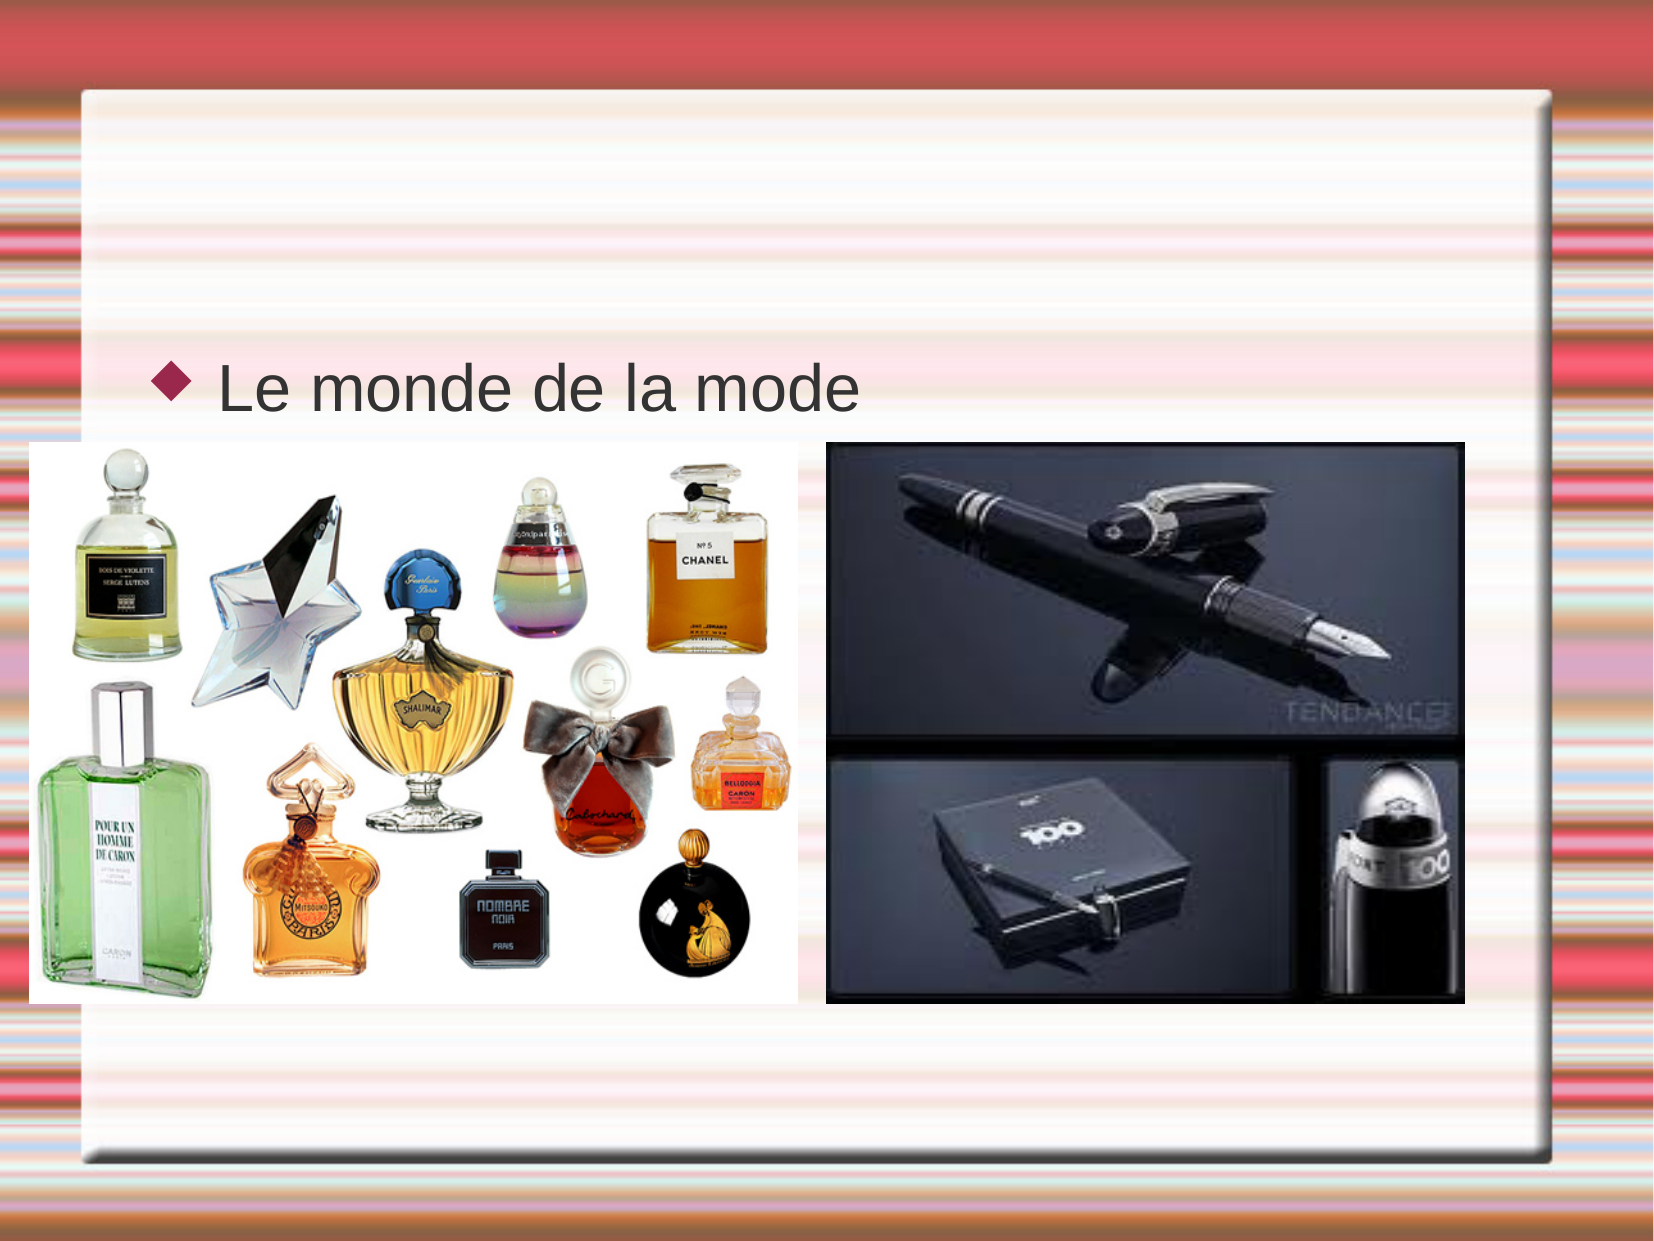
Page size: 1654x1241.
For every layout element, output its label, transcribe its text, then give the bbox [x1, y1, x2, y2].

list Le monde de la mode [134, 350, 1516, 1132]
picture [0, 0, 1654, 1241]
